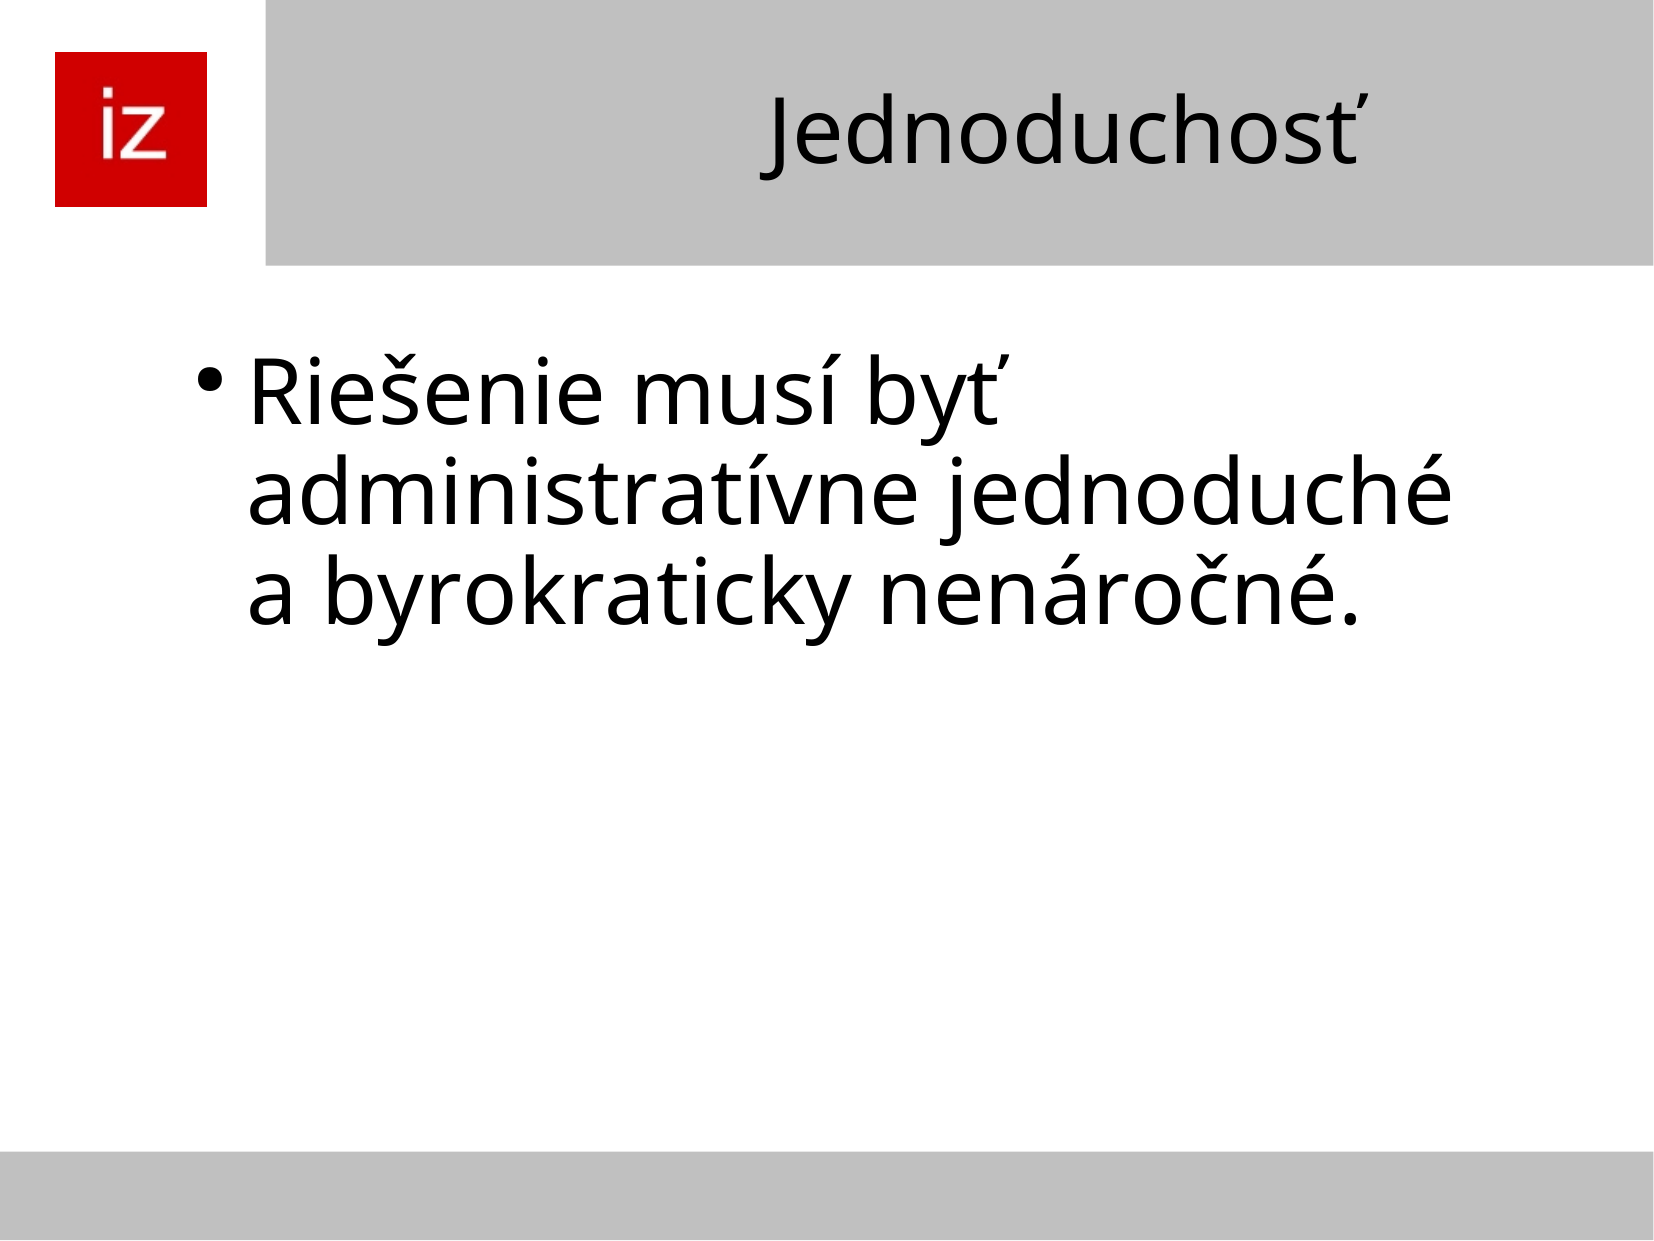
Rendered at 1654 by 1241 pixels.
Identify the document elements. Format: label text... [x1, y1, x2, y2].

title Jednoduchosť [561, 29, 1565, 237]
picture [55, 52, 207, 207]
list Riešenie musí byť administratívne jednoduché a byrokraticky nenáročné. [121, 344, 1533, 1126]
